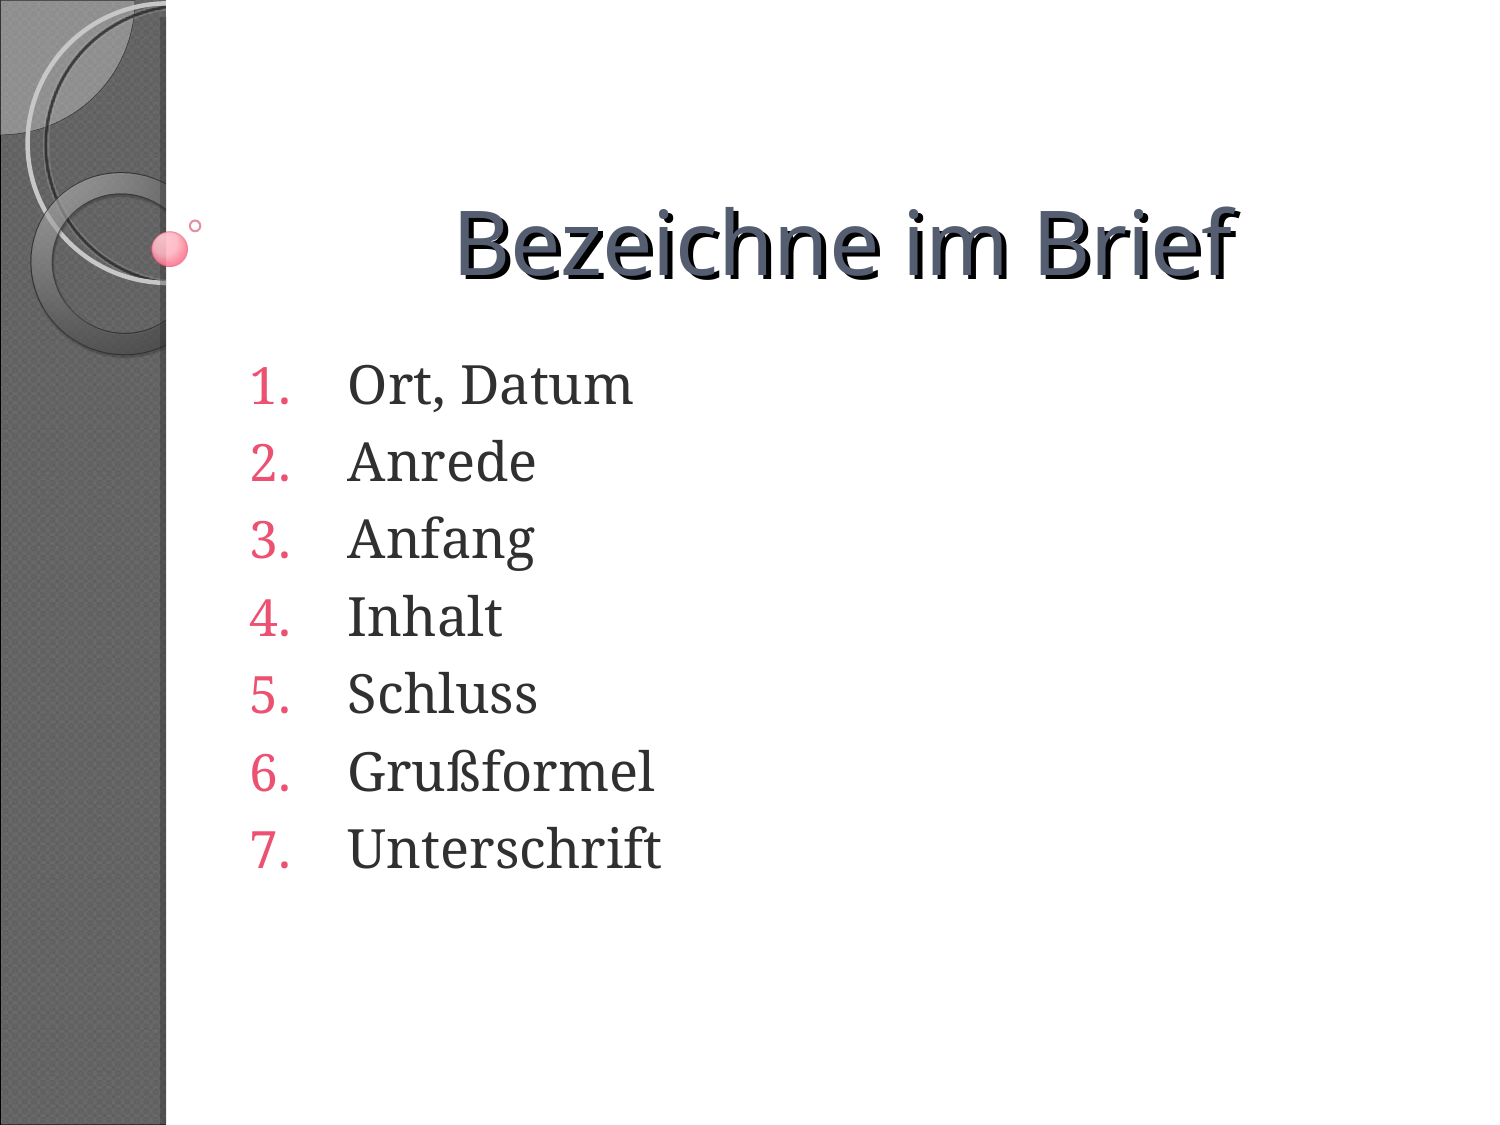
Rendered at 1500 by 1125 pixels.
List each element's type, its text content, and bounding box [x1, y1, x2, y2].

title Bezeichne im Brief [234, 59, 1450, 301]
picture [136, 0, 166, 4]
text_box Ort, Datum Anrede Anfang Inhalt Schluss Grußformel Unterschrift [230, 350, 1446, 996]
picture [0, 11, 189, 1125]
